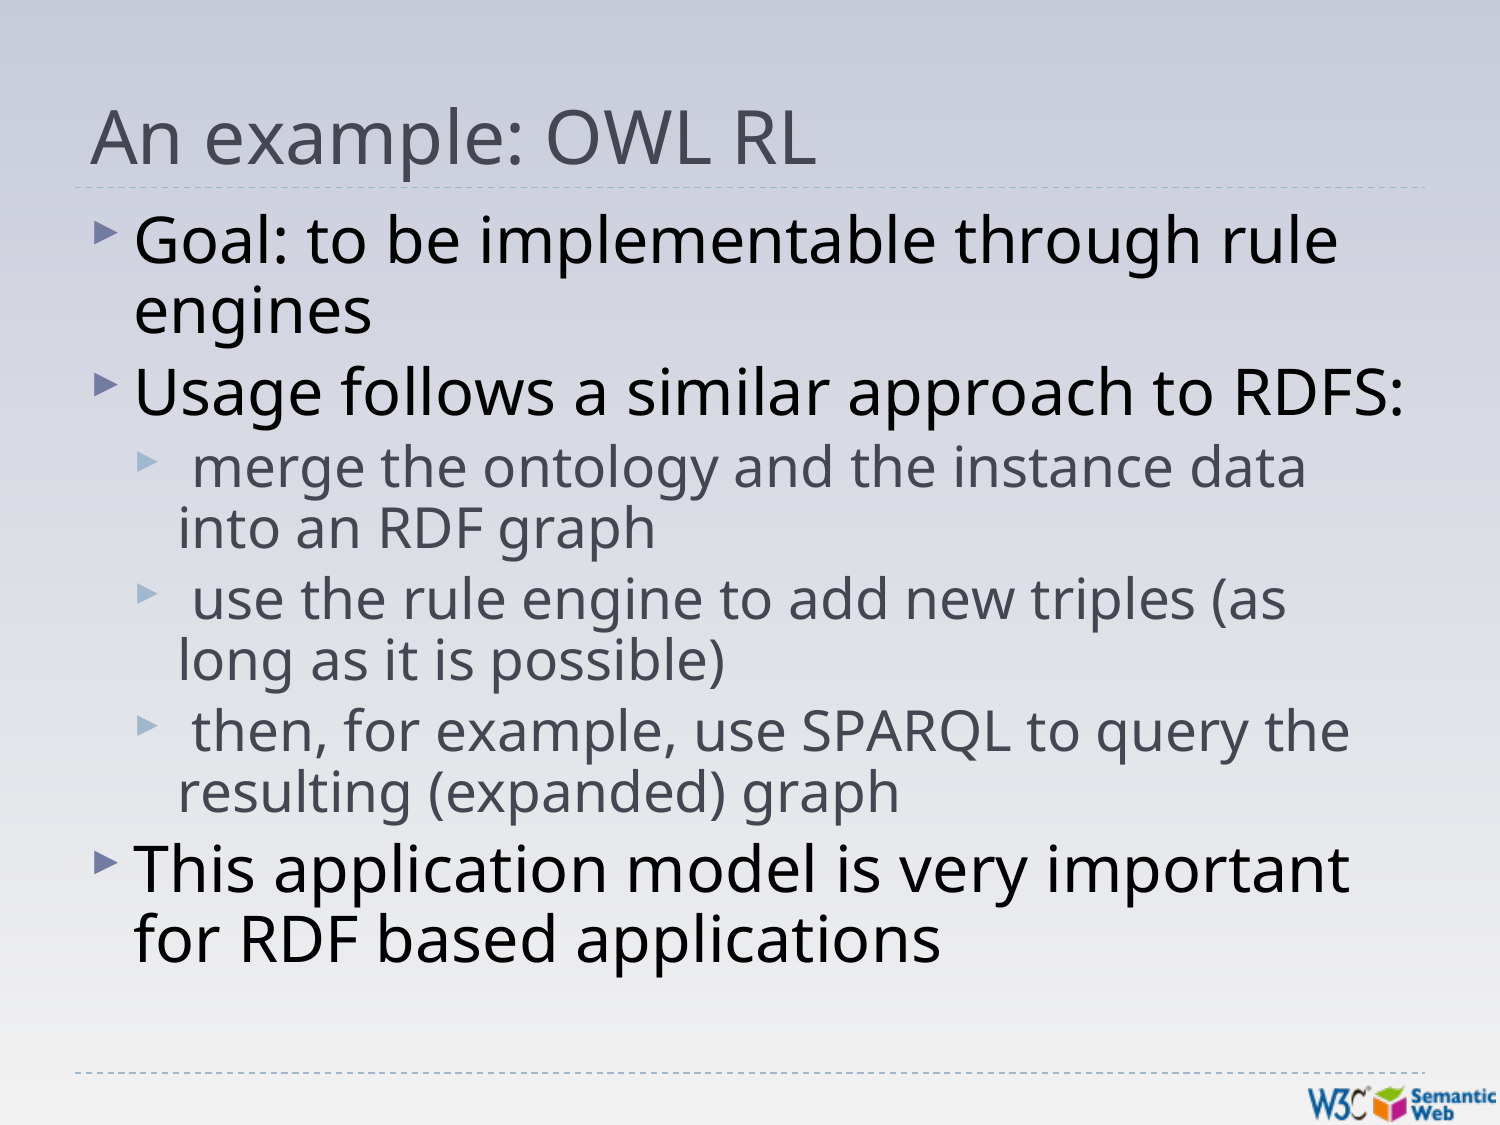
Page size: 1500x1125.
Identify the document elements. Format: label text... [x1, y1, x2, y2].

title An example: OWL RL [75, 24, 1426, 188]
picture [1308, 1084, 1496, 1122]
list Goal: to be implementable through rule engines Usage follows a similar approach to RDFS: merge the ontology and the instance data into an RDF graph use the rule engine to add new triples (as long as it is possible) then, for example, use SPARQL to query the resulting (expanded) graph This application model is very important for RDF based applications [75, 200, 1426, 1010]
